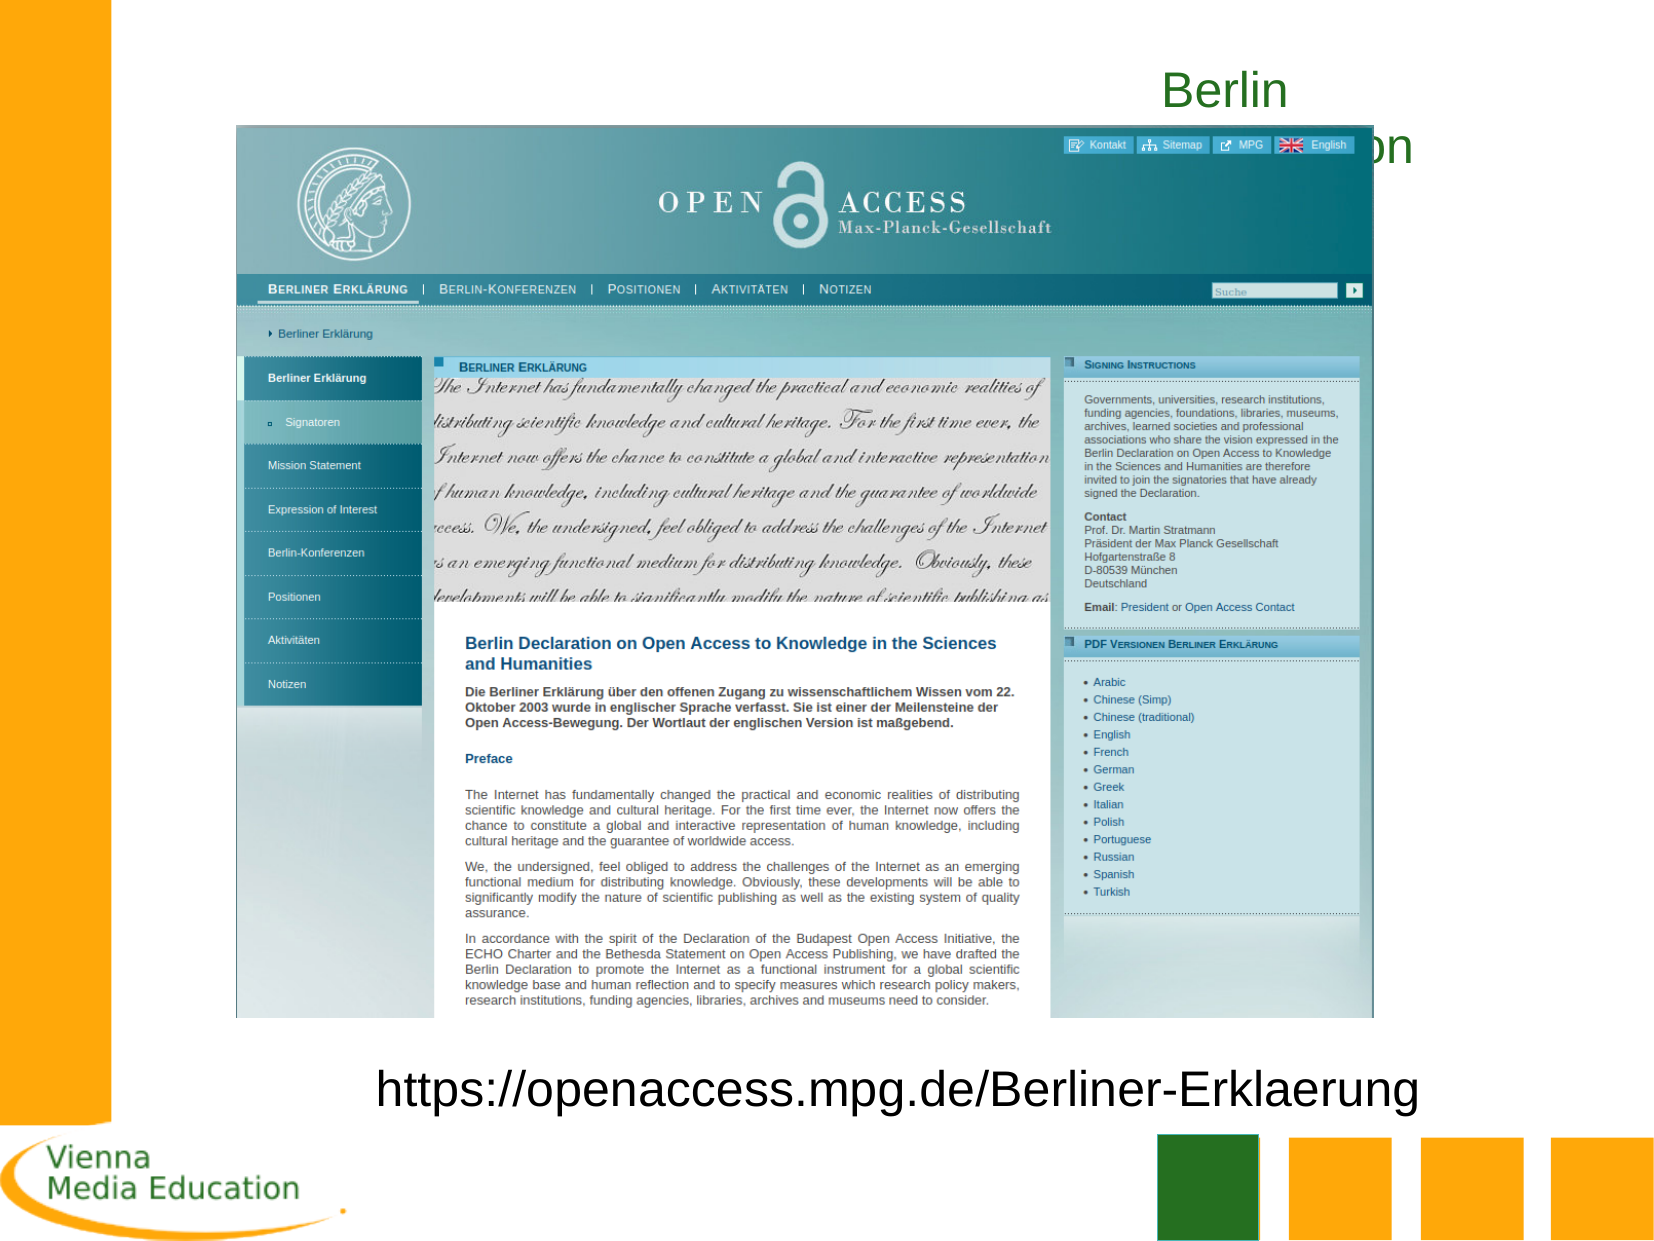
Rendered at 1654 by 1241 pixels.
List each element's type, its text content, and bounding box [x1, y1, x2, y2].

picture [0, 1114, 398, 1241]
text_box Berlin Declaration [1161, 62, 1515, 163]
text_box https://openaccess.mpg.de/Berliner-Erklaerung [375, 1060, 1418, 1111]
picture [236, 125, 1374, 1018]
text_box [1157, 1134, 1259, 1241]
